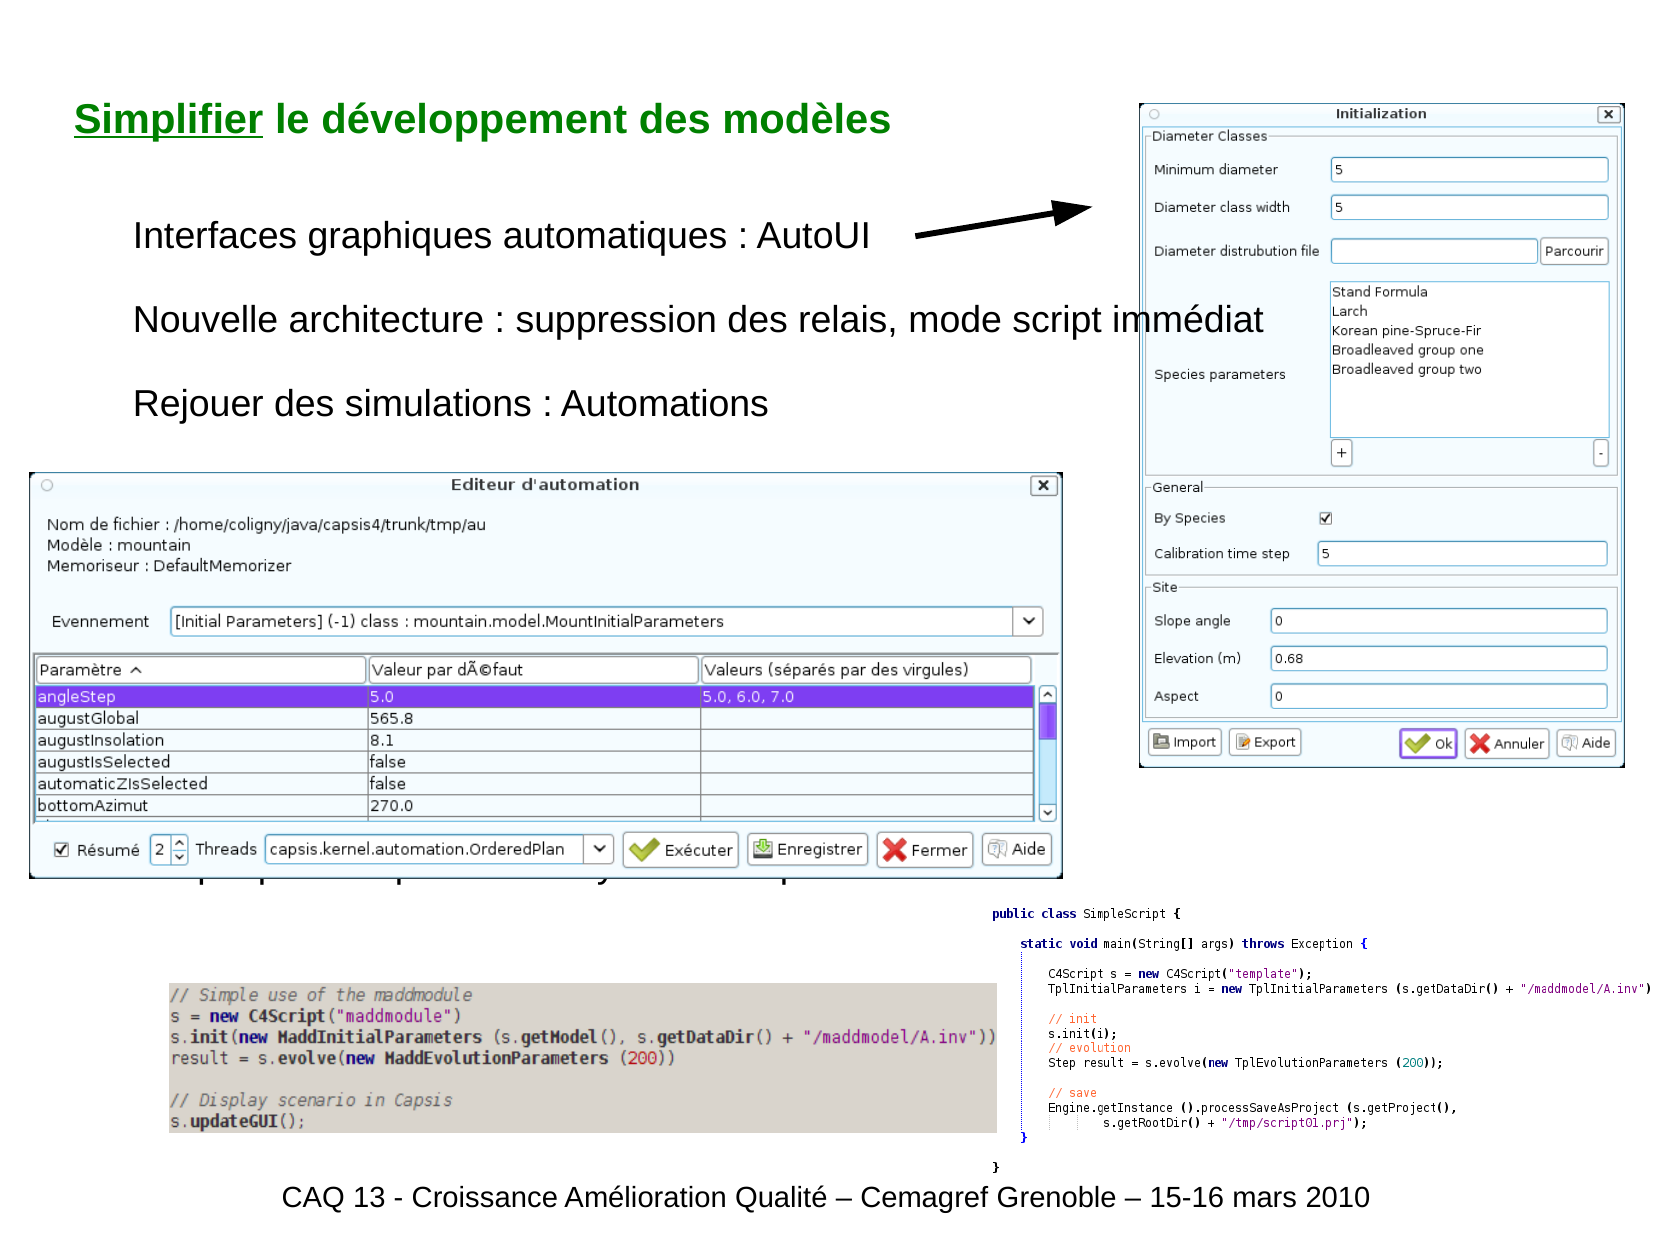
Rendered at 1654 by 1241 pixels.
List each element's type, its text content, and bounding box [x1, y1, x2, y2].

picture [169, 907, 1654, 1175]
text_box Simplifier le développement des modèles [59, 88, 1152, 158]
text_box Interfaces graphiques automatiques : AutoUI Nouvelle architecture : suppression des relais, mode script immédiat Rejouer des simulations : Automations Scripts plus simples : Groovy et C4Script [118, 206, 1565, 1059]
picture [29, 472, 1063, 879]
picture [1139, 103, 1625, 768]
